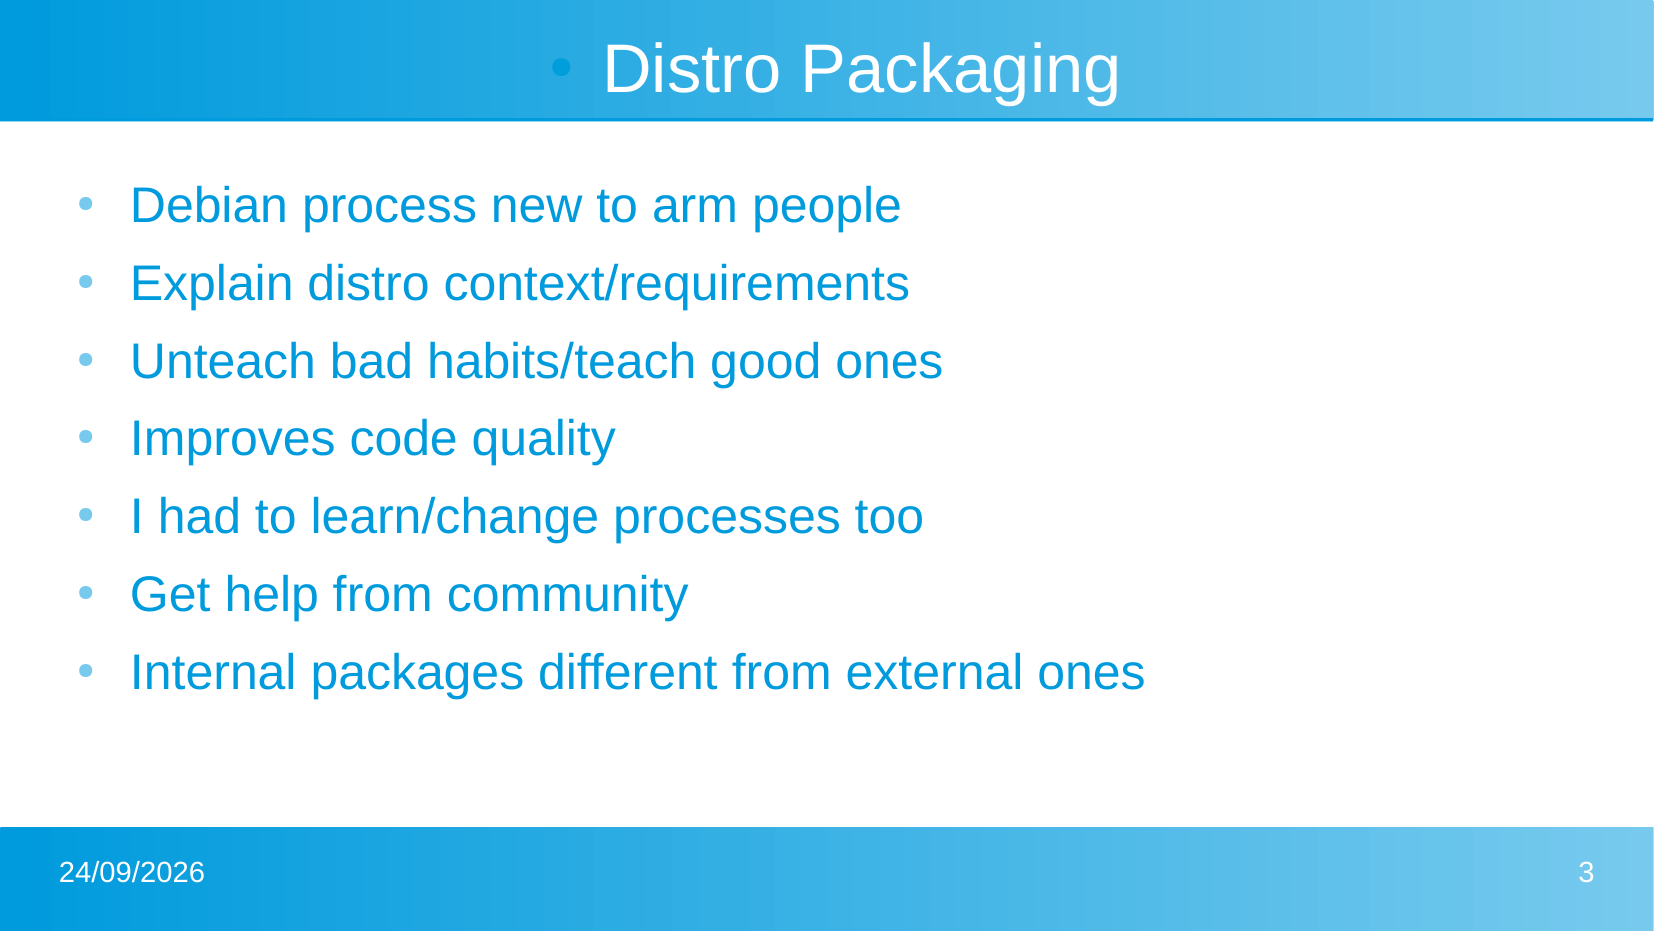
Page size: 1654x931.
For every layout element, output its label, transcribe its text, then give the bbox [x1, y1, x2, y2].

list Debian process new to arm people Explain distro context/requirements Unteach bad habits/teach good ones Improves code quality I had to learn/change processes too Get help from community Internal packages different from external ones [59, 177, 1595, 768]
title Distro Packaging [59, 29, 1595, 108]
